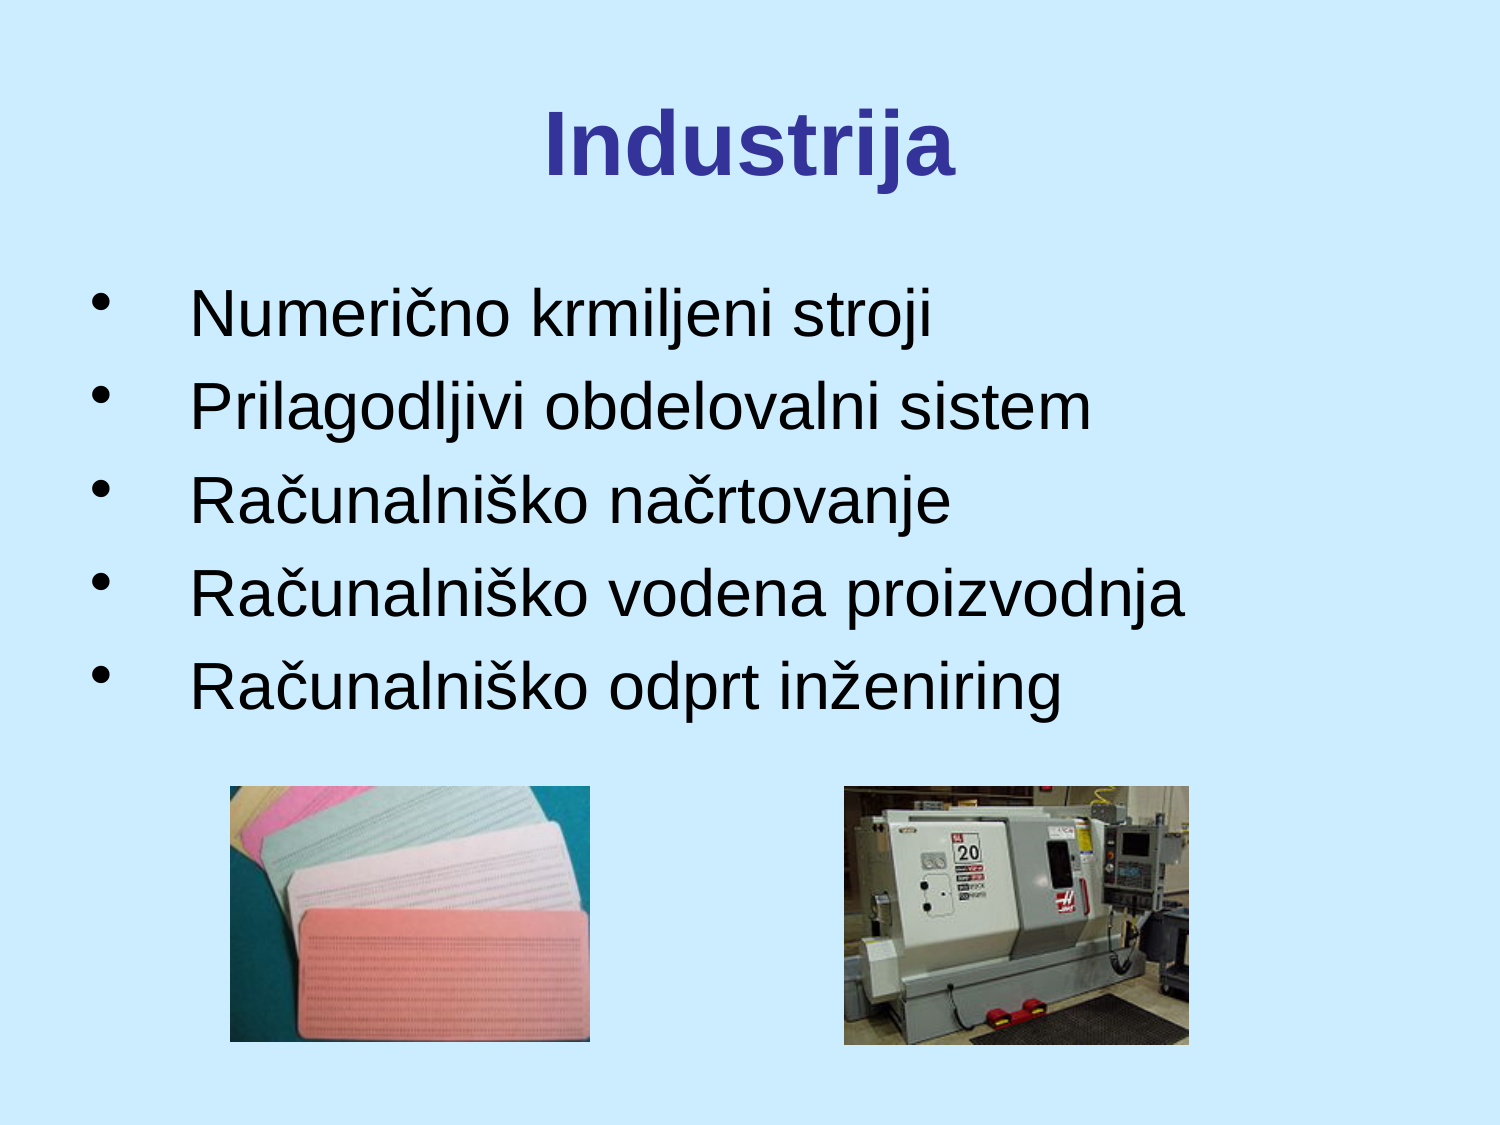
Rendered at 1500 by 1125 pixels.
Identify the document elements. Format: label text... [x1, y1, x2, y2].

picture [230, 786, 590, 1042]
title Industrija [75, 45, 1425, 233]
picture [844, 786, 1189, 1045]
text_box Numerično krmiljeni stroji Prilagodljivi obdelovalni sistem Računalniško načrtovanje Računalniško vodena proizvodnja Računalniško odprt inženiring [75, 262, 1329, 681]
